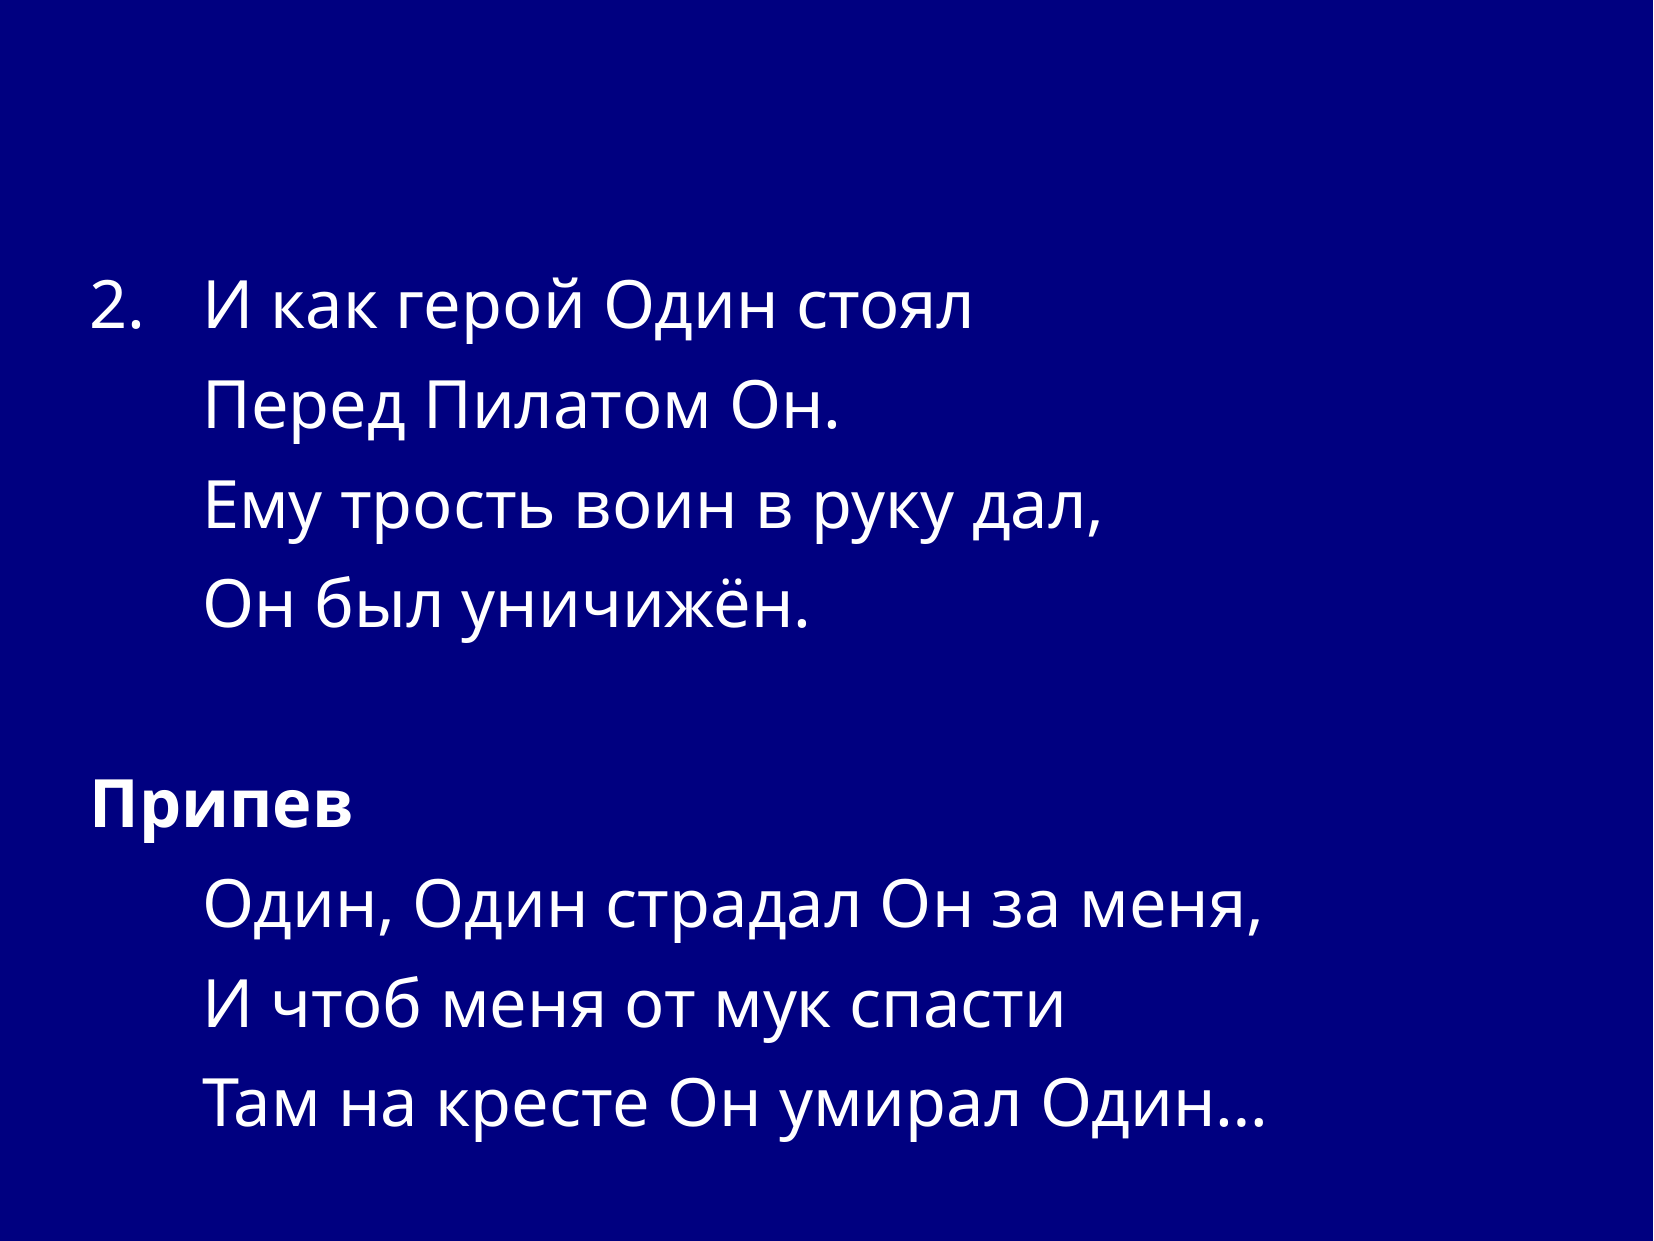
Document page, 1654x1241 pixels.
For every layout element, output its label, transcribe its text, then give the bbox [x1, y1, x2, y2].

text_box 2. И как герой Один стоял Перед Пилатом Он. Ему трость воин в руку дал, Он был уничижён. Припев Один, Один страдал Он за меня, И чтоб меня от мук спасти Там на кресте Он умирал Один… [75, 150, 1576, 1163]
